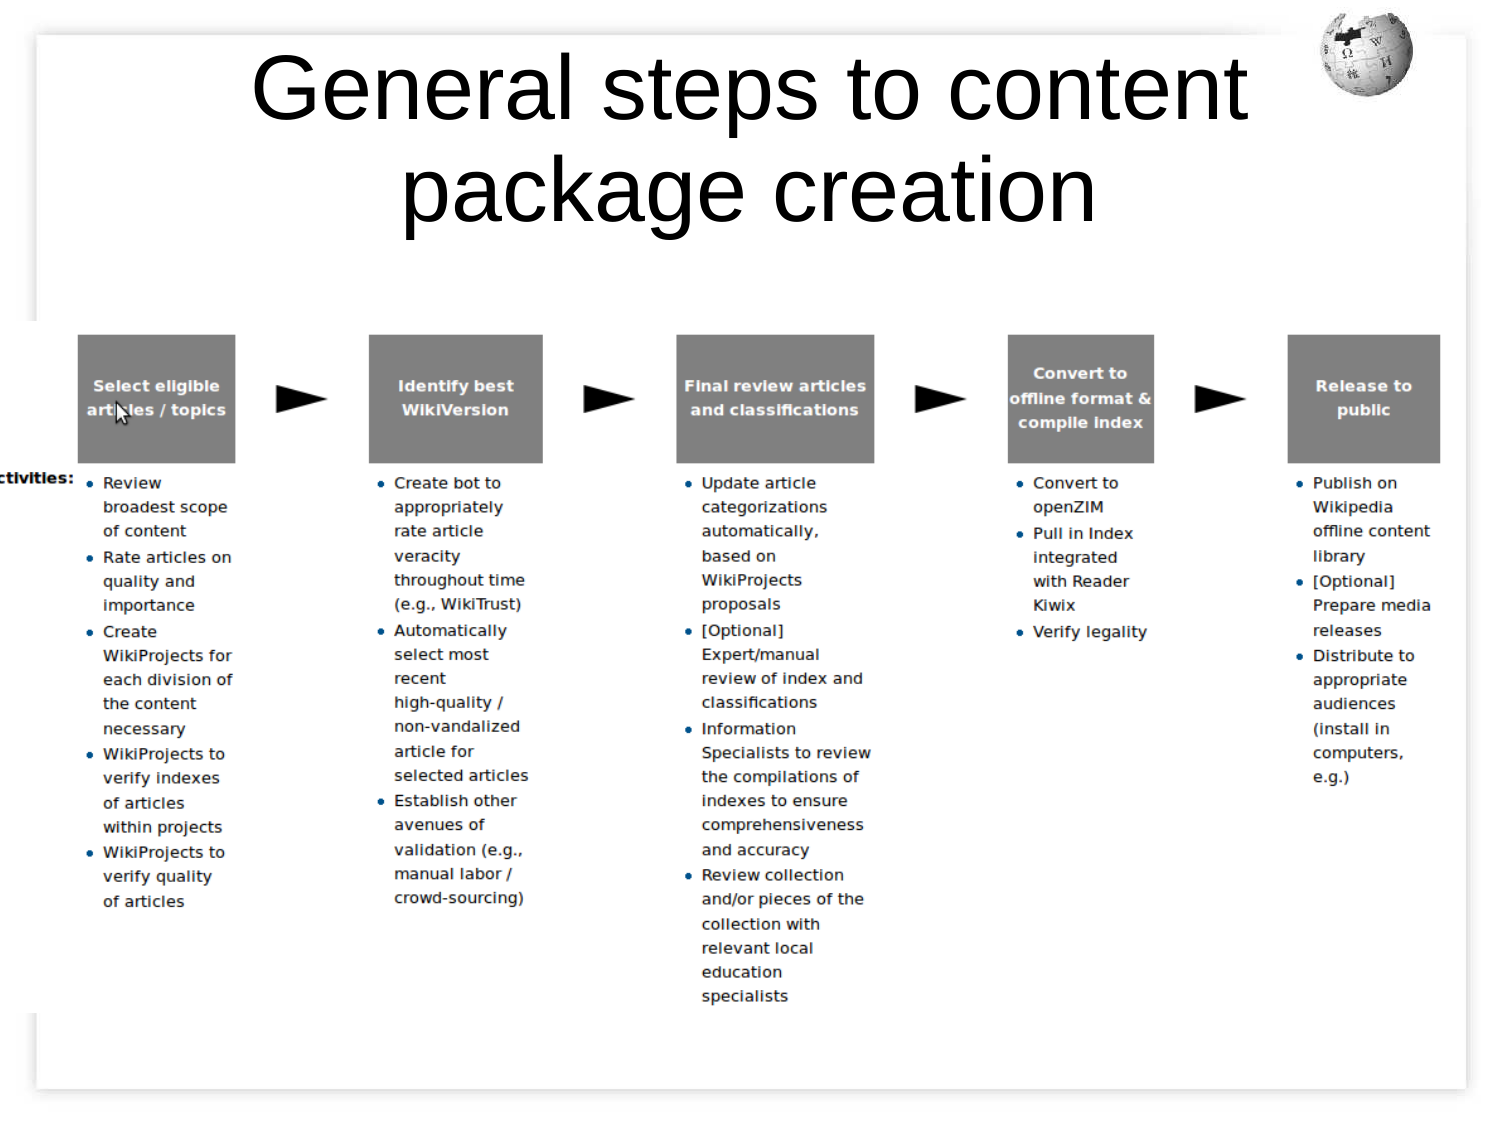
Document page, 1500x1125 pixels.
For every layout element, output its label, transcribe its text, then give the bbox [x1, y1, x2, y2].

picture [0, 0, 1500, 1125]
title General steps to content package creation [75, 36, 1426, 242]
